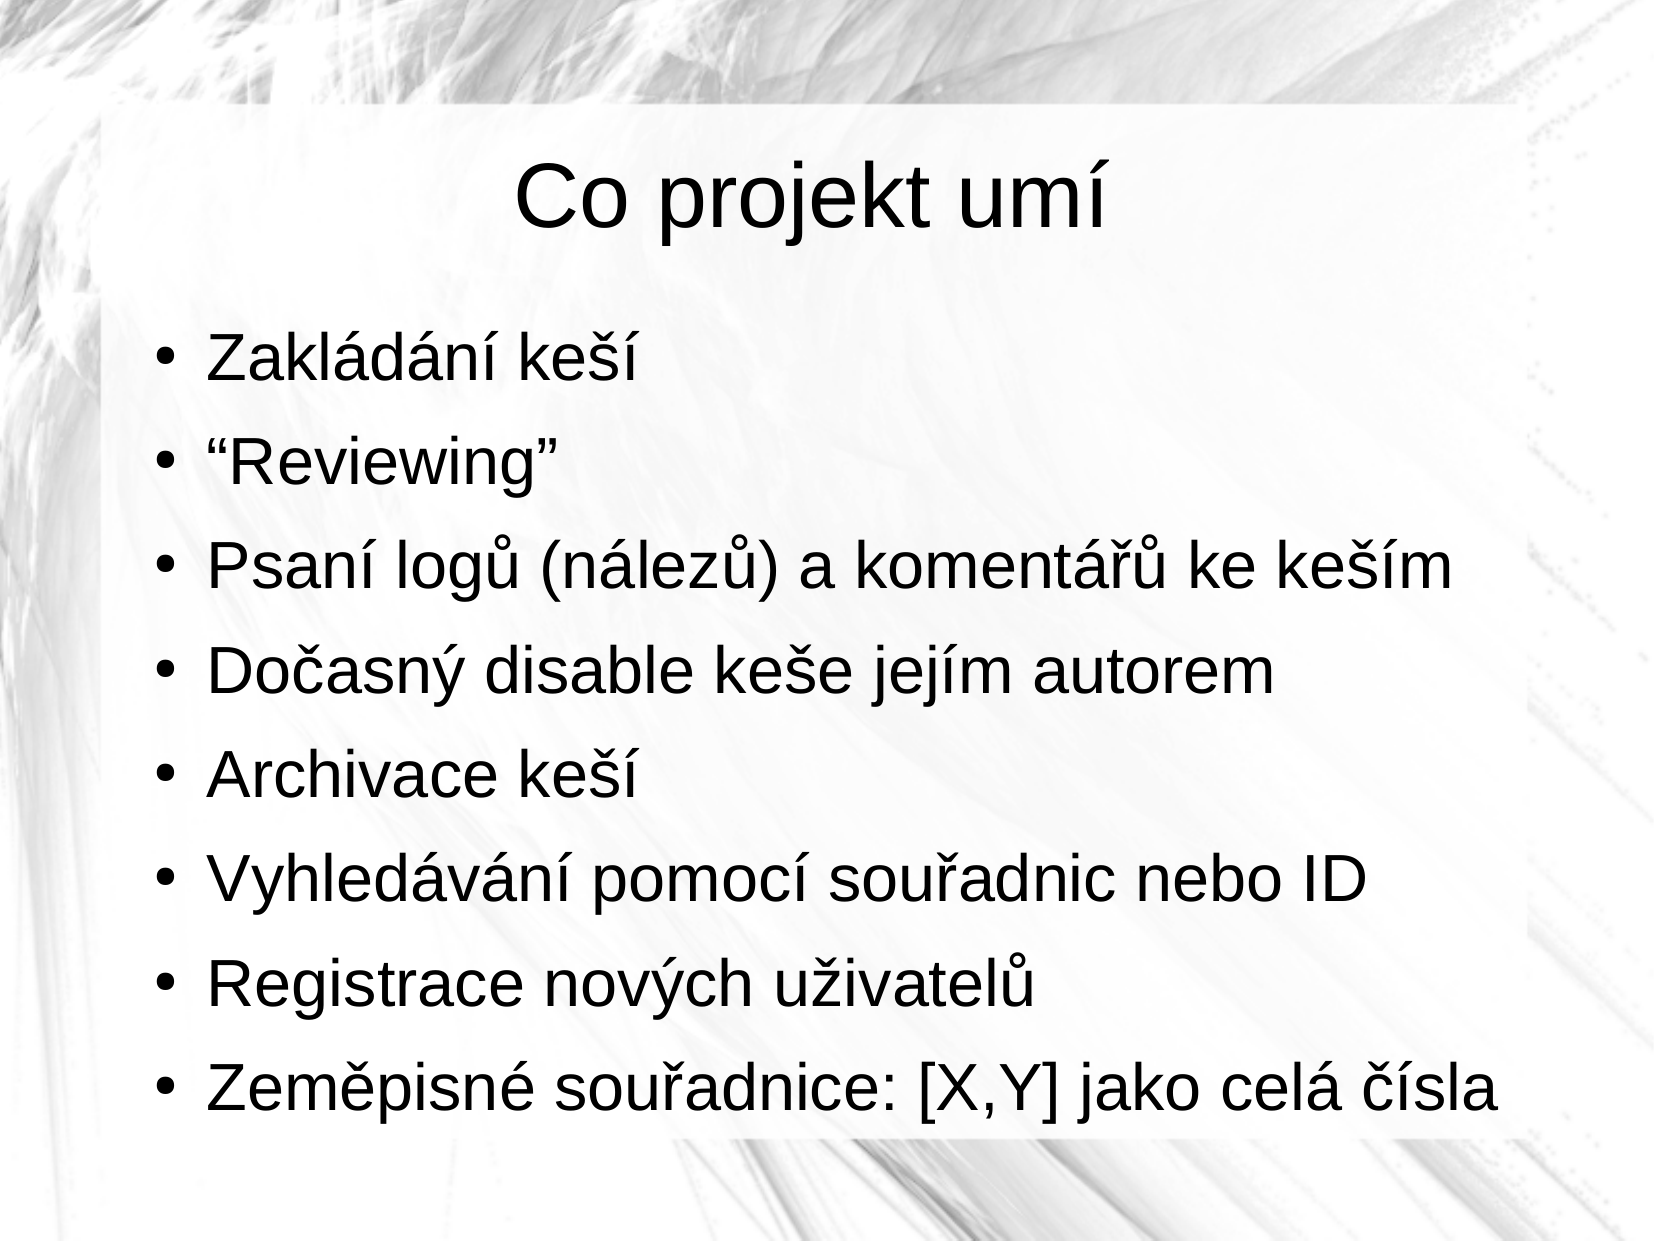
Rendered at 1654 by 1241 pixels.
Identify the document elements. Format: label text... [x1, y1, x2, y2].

title Co projekt umí [118, 119, 1506, 273]
list Zakládání keší “Reviewing” Psaní logů (nálezů) a komentářů ke keším Dočasný disable keše jejím autorem Archivace keší Vyhledávání pomocí souřadnic nebo ID Registrace nových uživatelů Zeměpisné souřadnice: [X,Y] jako celá čísla [118, 319, 1571, 1125]
picture [0, 0, 1654, 1241]
